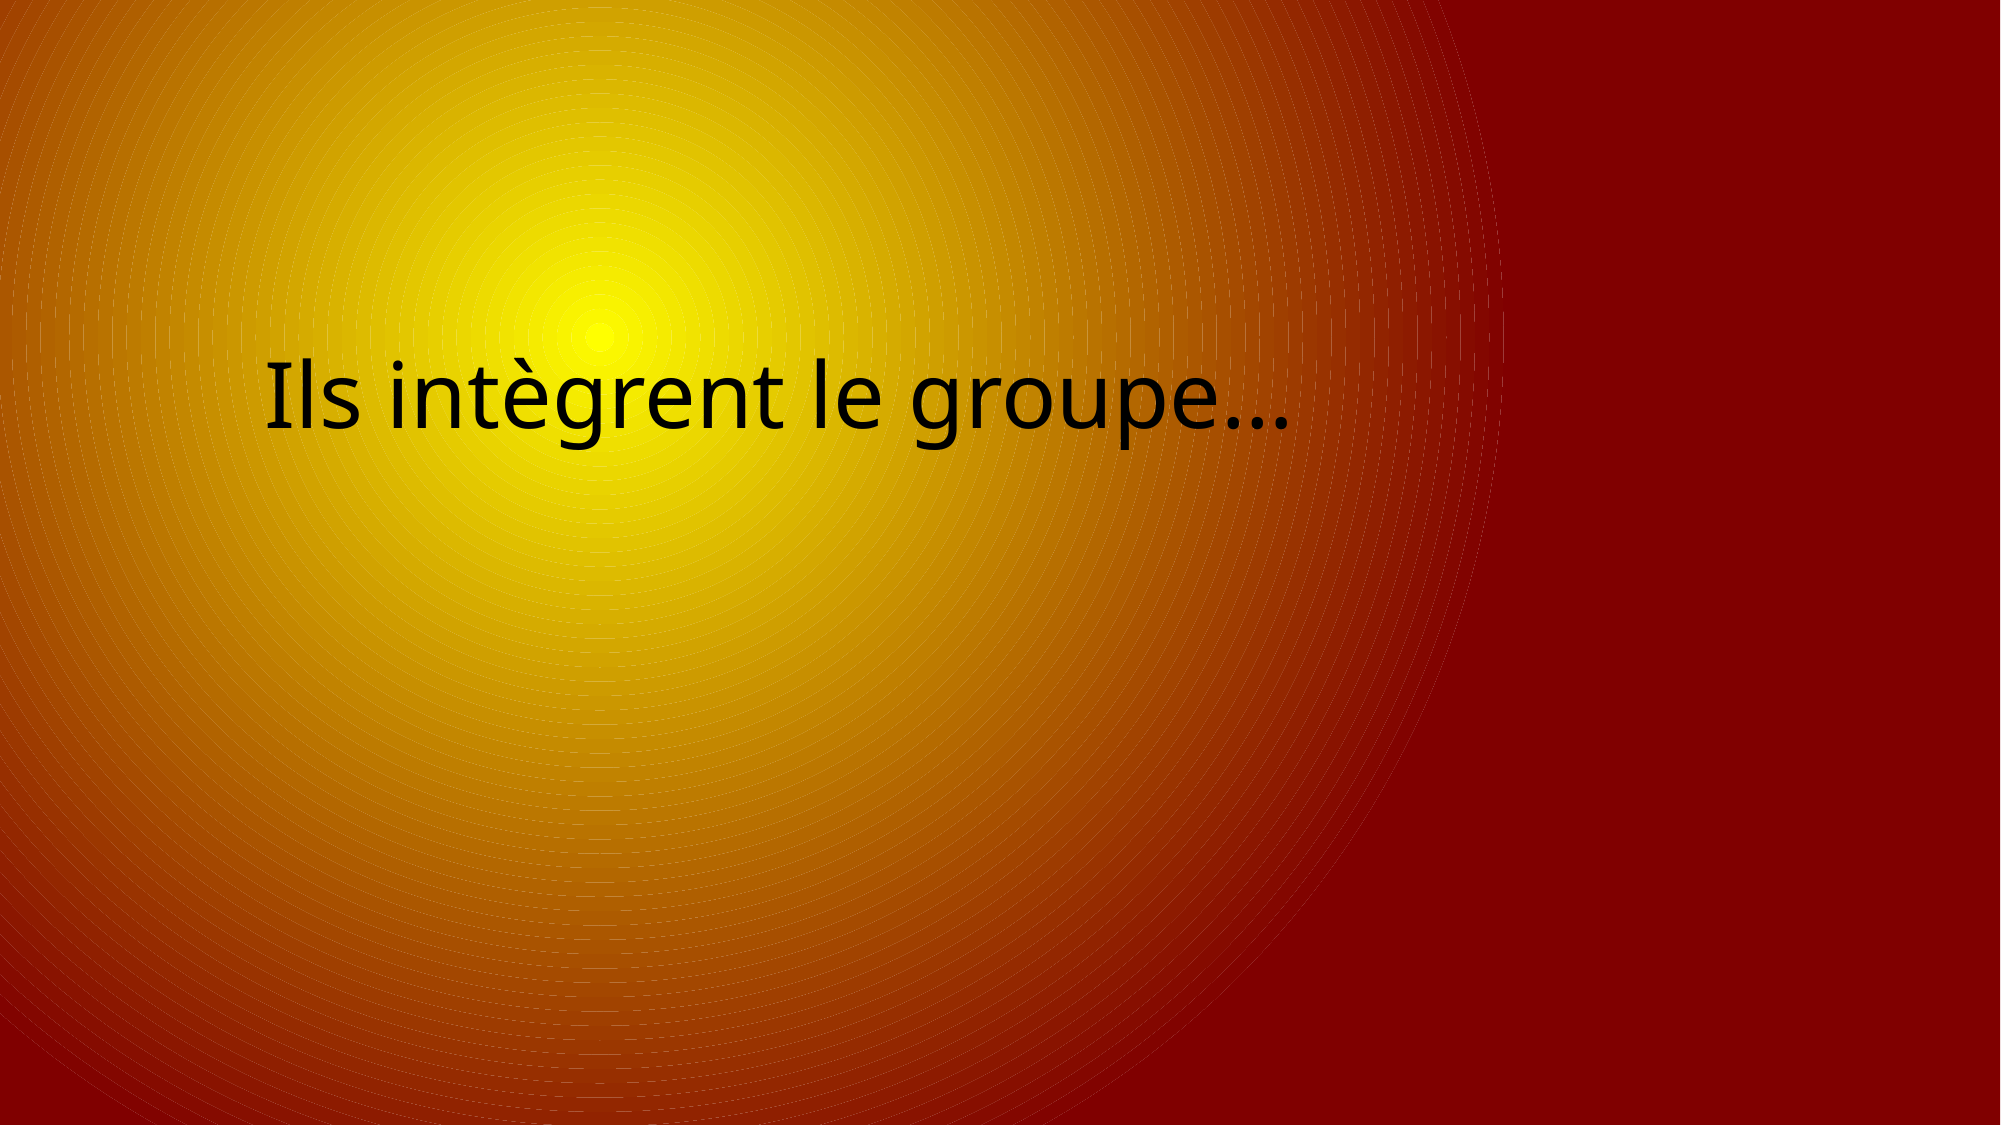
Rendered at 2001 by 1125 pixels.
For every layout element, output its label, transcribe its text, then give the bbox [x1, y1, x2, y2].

title Ils intègrent le groupe… [249, 341, 1751, 641]
